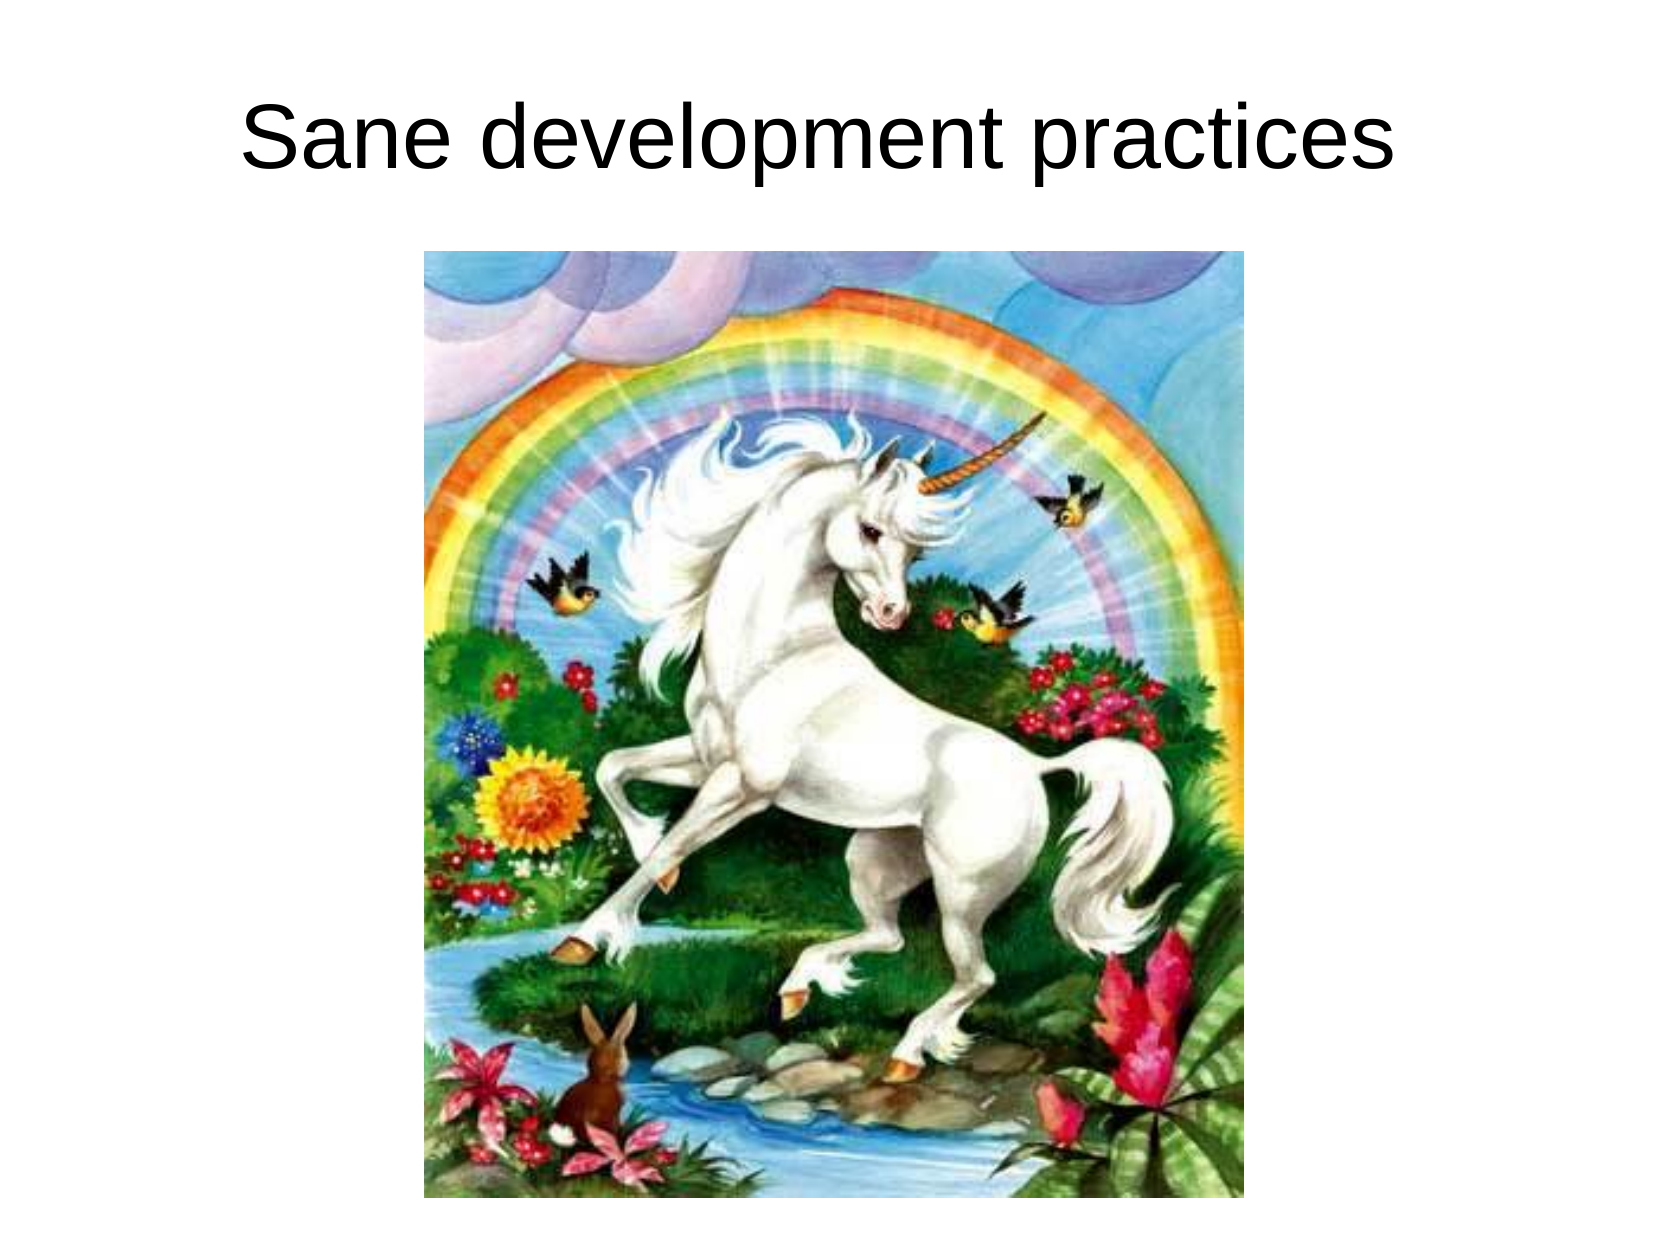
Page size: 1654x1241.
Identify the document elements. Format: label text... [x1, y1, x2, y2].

text_box Sane development practices [225, 78, 1412, 196]
picture [424, 251, 1244, 1198]
